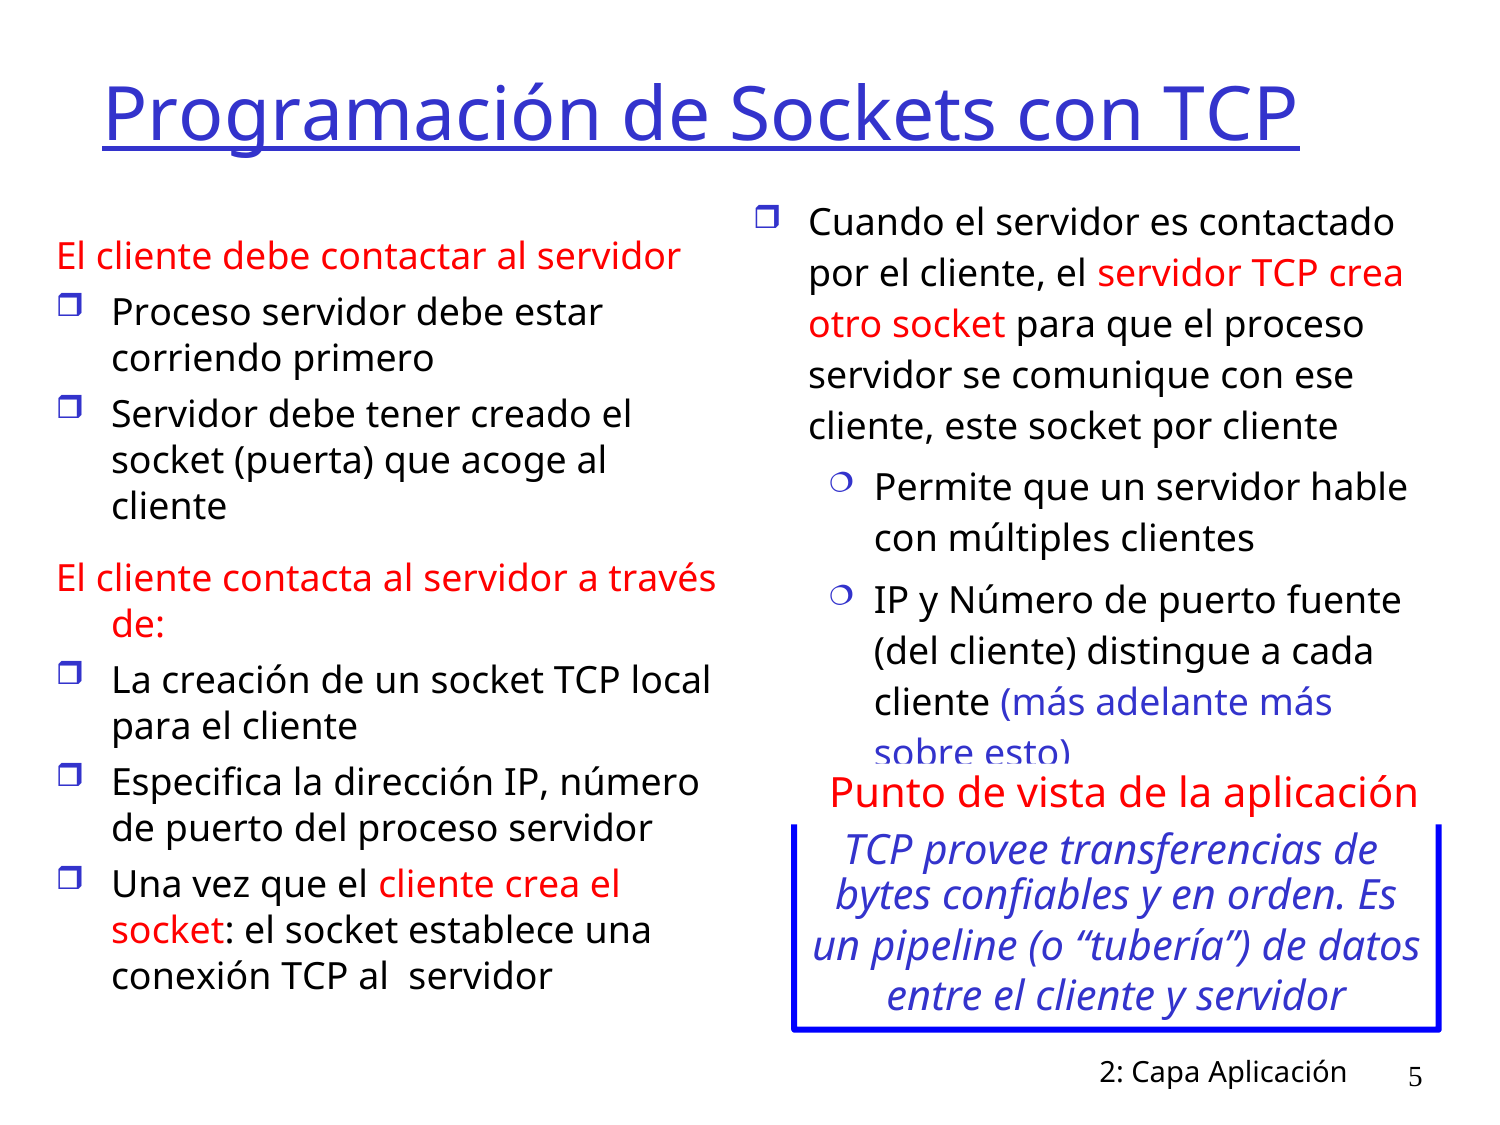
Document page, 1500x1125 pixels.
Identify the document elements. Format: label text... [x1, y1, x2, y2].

text_box TCP provee transferencias de bytes confiables y en orden. Es un pipeline (o “tubería”) de datos entre el cliente y servidor [794, 825, 1439, 1030]
list Cuando el servidor es contactado por el cliente, el servidor TCP crea otro socket para que el proceso servidor se comunique con ese cliente, este socket por cliente Permite que un servidor hable con múltiples clientes IP y Número de puerto fuente (del cliente) distingue a cada cliente (más adelante más sobre esto)‏ [738, 187, 1426, 727]
list El cliente debe contactar al servidor Proceso servidor debe estar corriendo primero Servidor debe tener creado el socket (puerta) que acoge al cliente El cliente contacta al servidor a través de: La creación de un socket TCP local para el cliente Especifica la dirección IP, número de puerto del proceso servidor Una vez que el cliente crea el socket: el socket establece una conexión TCP al servidor [41, 224, 748, 1051]
title Programación de Sockets con TCP [87, 18, 1459, 207]
text_box Punto de vista de la aplicación [787, 763, 1462, 825]
